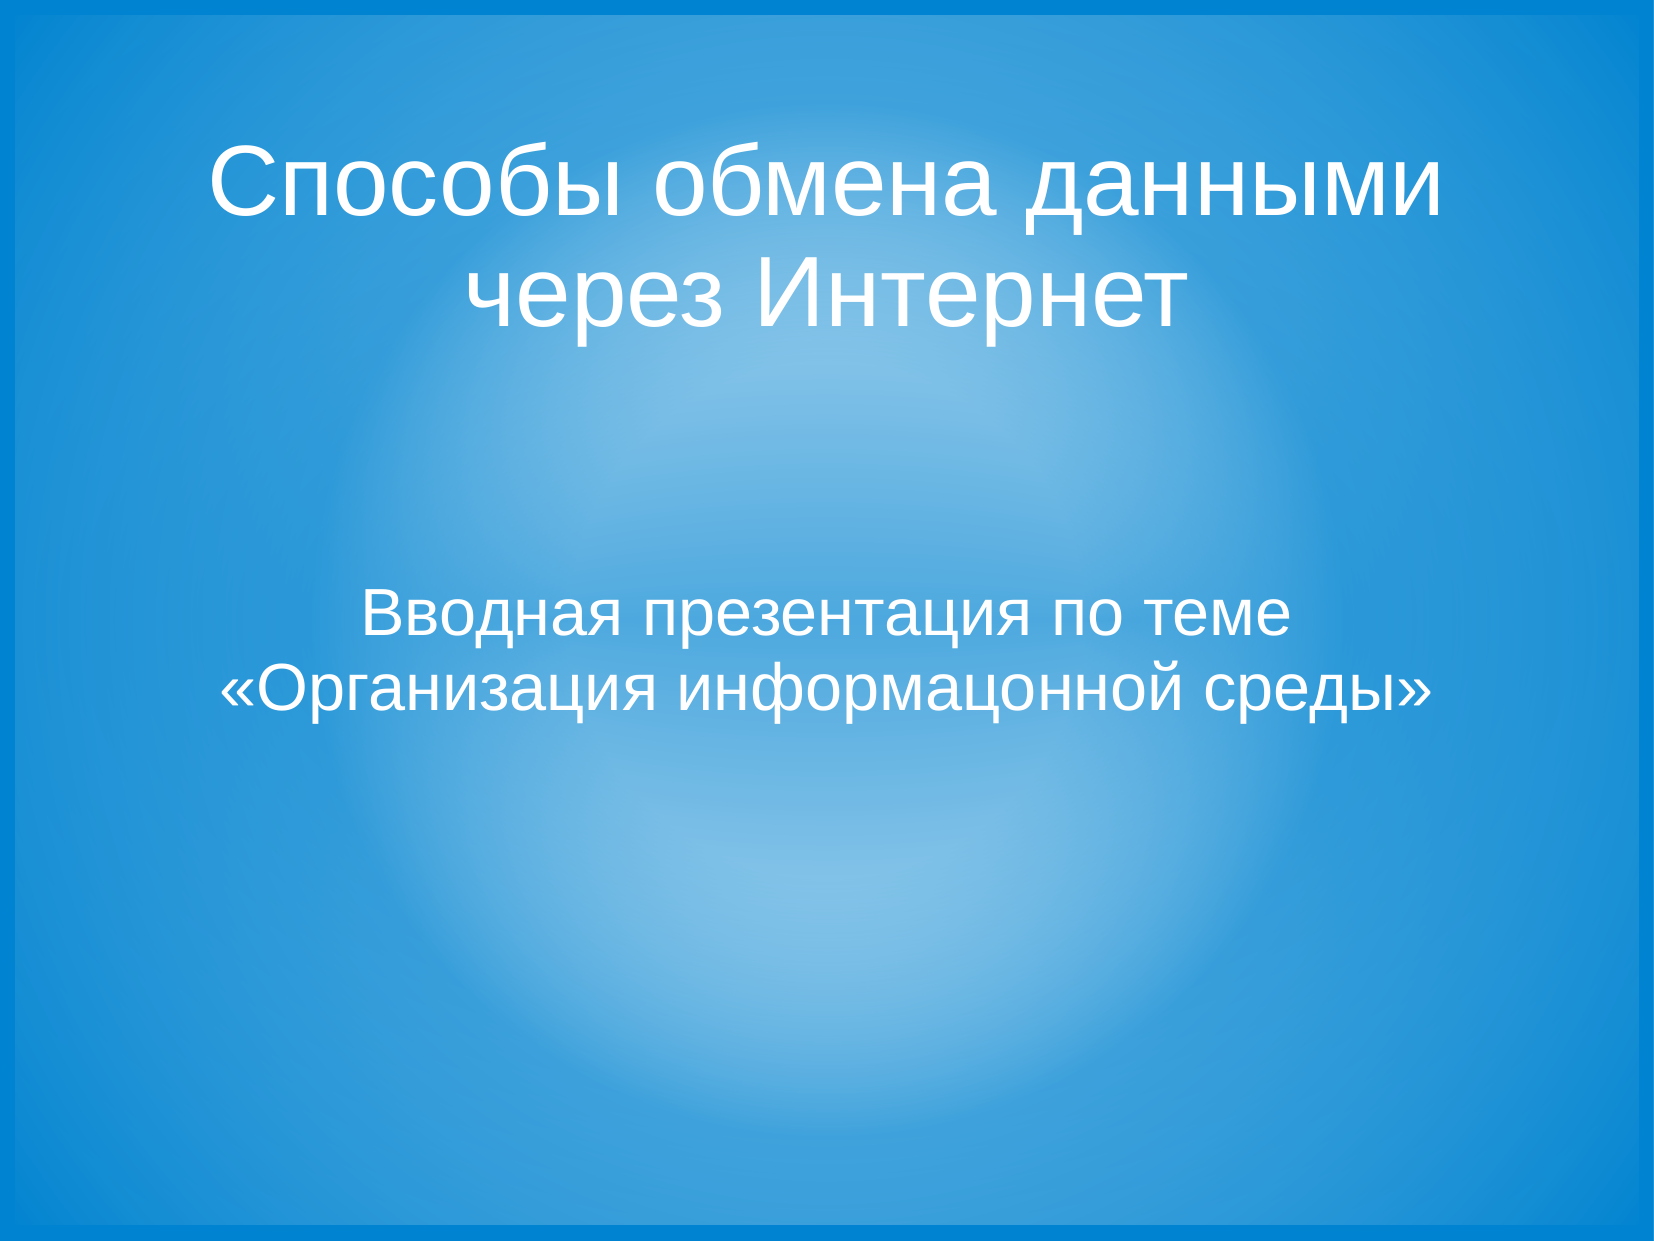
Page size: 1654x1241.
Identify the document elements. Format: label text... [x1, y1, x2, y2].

subtitle Вводная презентация по теме «Организация информацонной среды» [82, 290, 1571, 1010]
title Способы обмена данными через Интернет [82, 124, 1571, 290]
